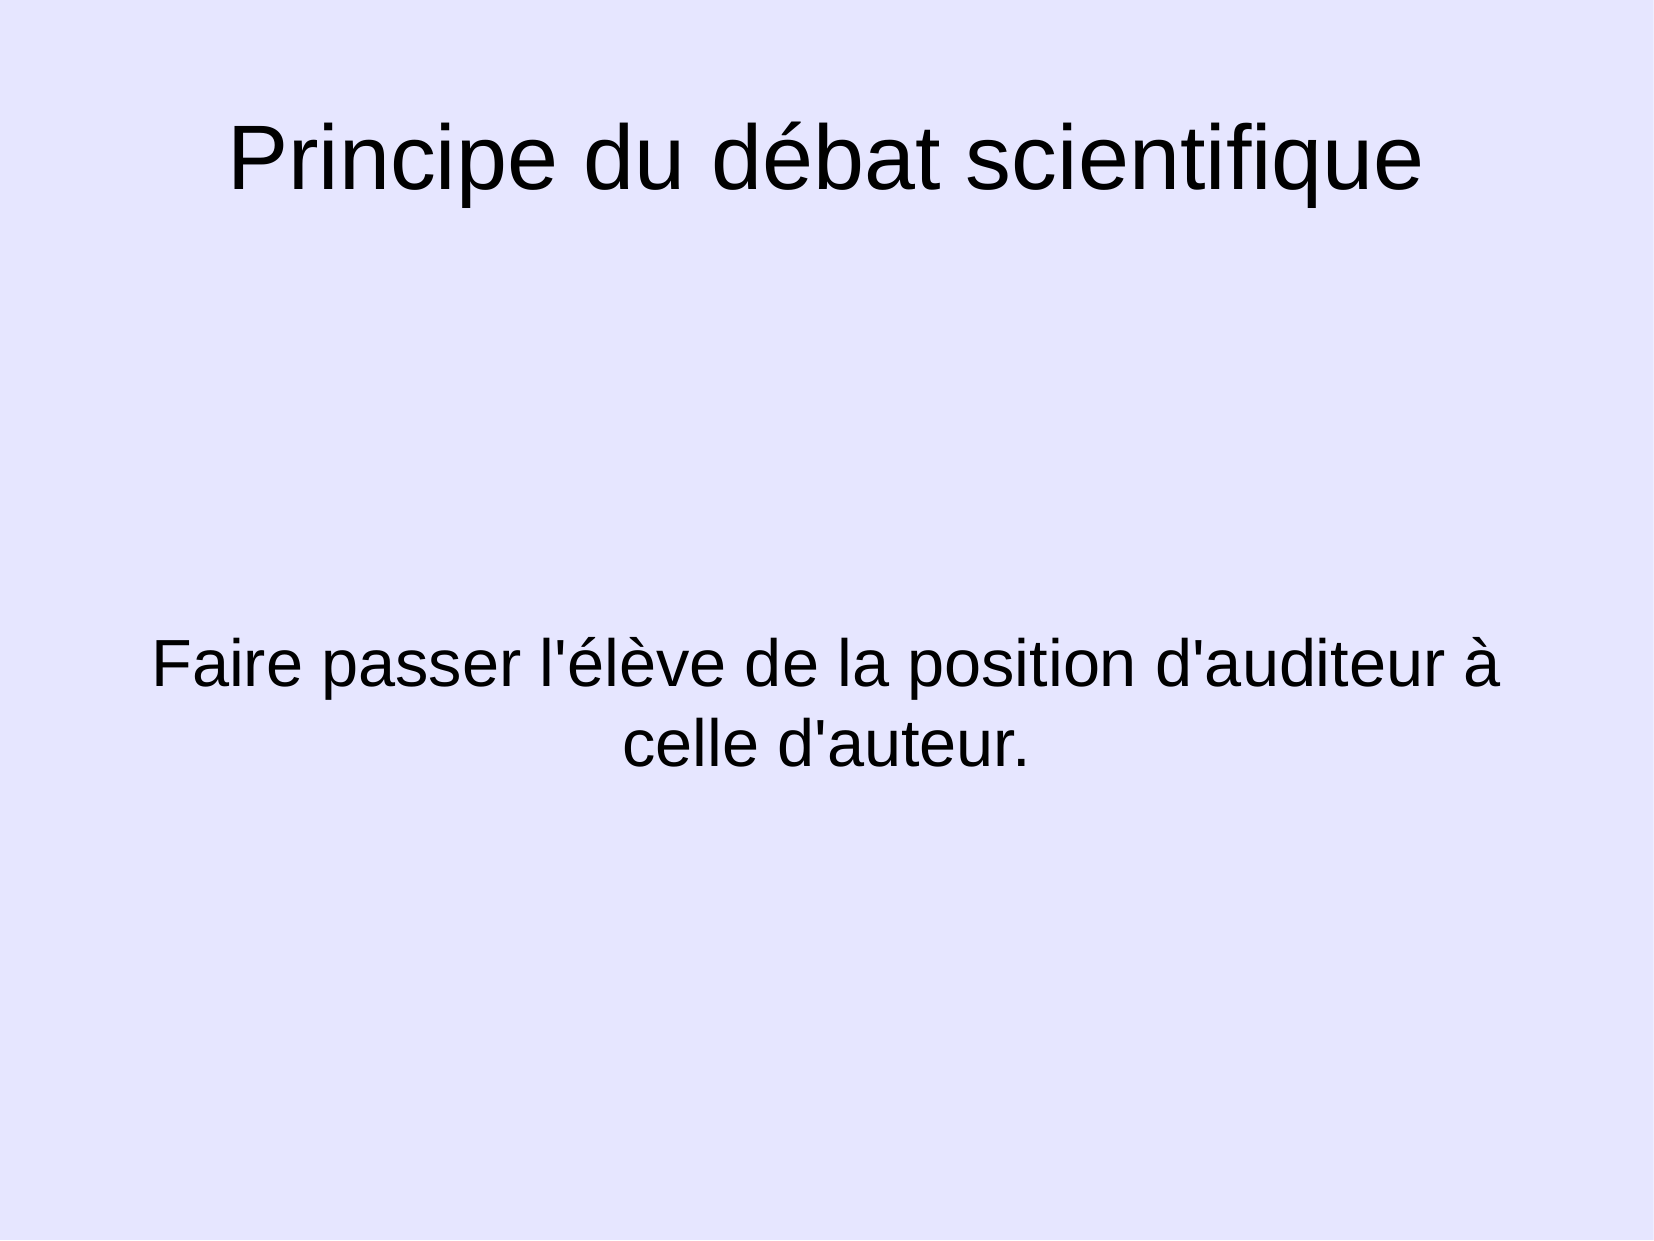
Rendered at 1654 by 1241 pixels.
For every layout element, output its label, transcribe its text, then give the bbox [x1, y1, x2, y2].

subtitle Faire passer l'élève de la position d'auditeur à celle d'auteur. [82, 290, 1571, 1109]
title Principe du débat scientifique [82, 49, 1571, 257]
